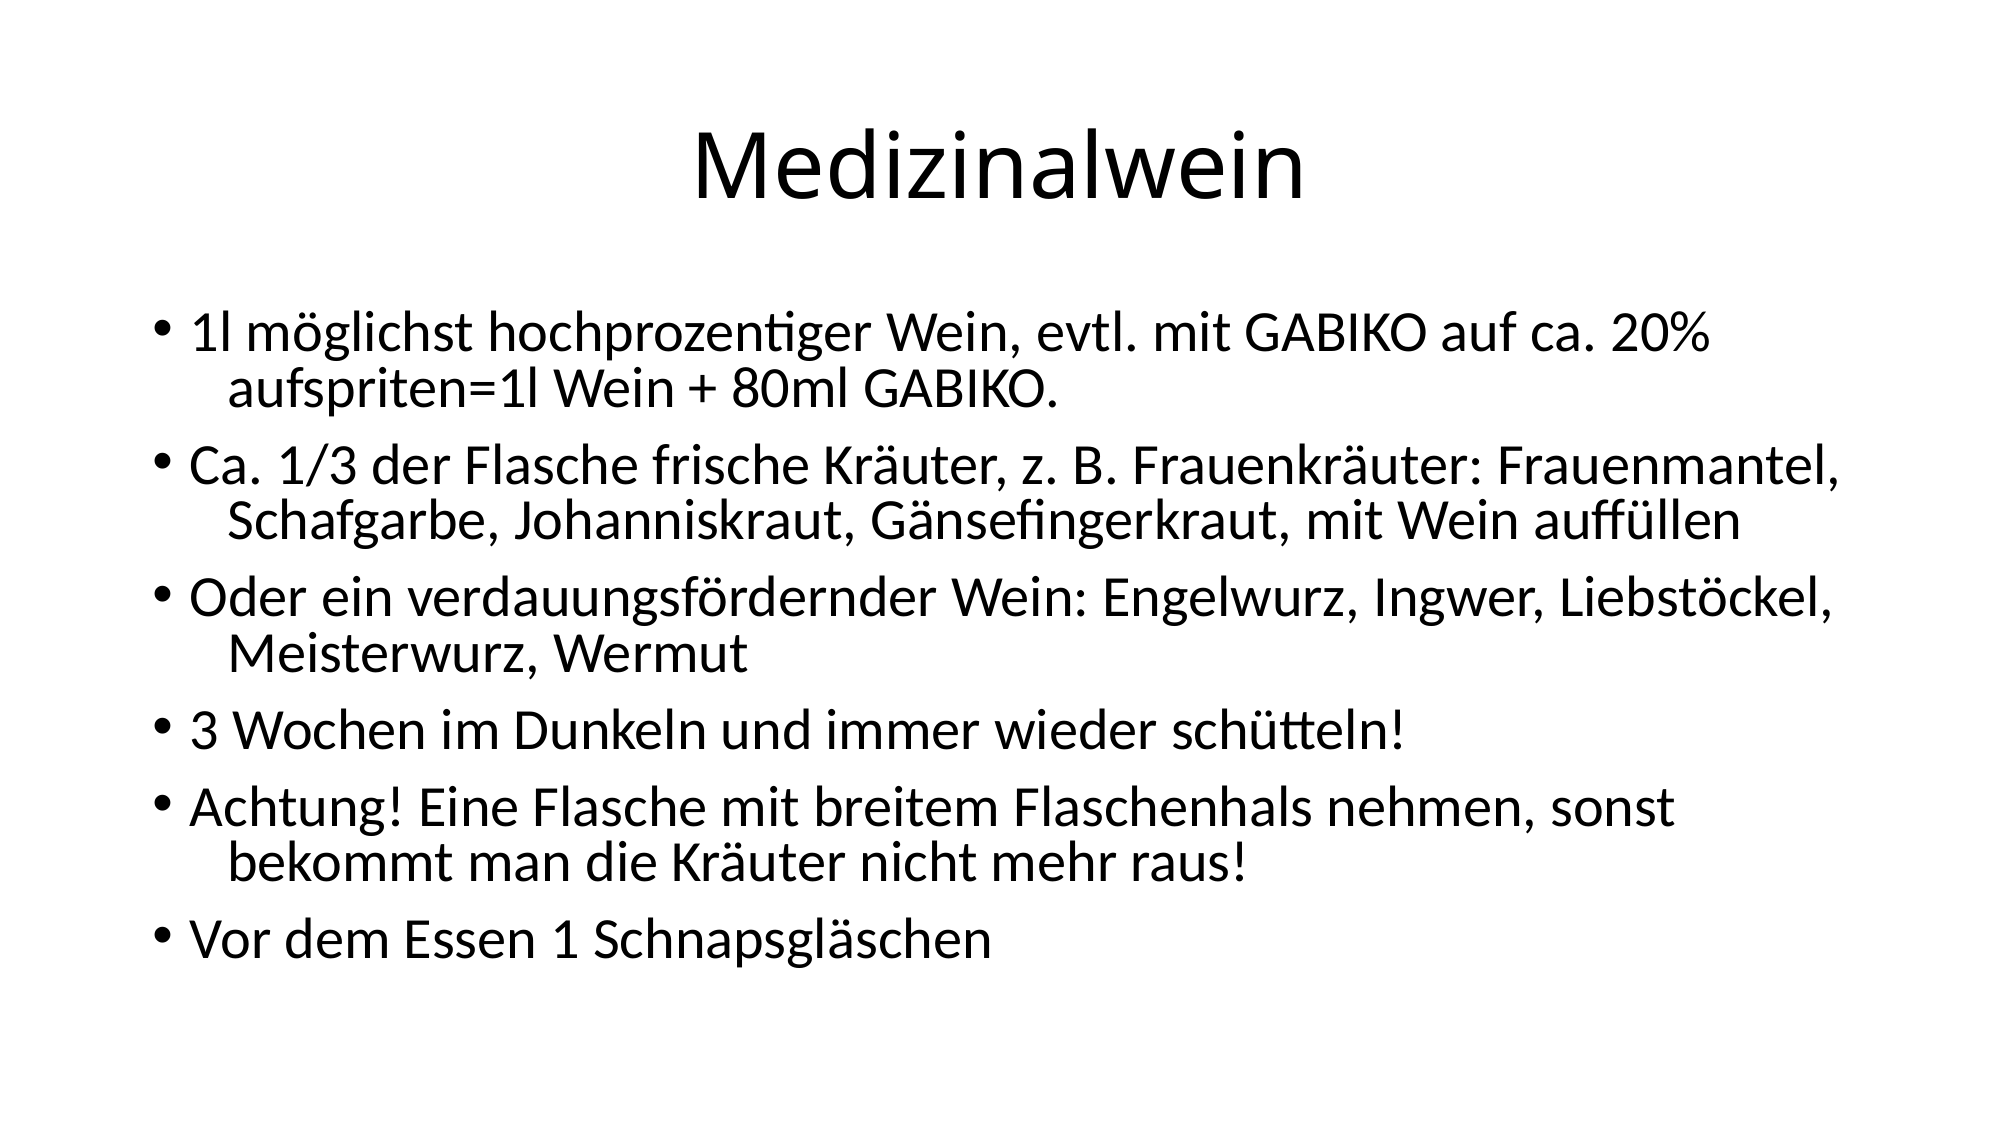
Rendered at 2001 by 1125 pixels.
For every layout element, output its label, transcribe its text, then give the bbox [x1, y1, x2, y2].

list 1l möglichst hochprozentiger Wein, evtl. mit GABIKO auf ca. 20% aufspriten=1l Wein + 80ml GABIKO. Ca. 1/3 der Flasche frische Kräuter, z. B. Frauenkräuter: Frauenmantel, Schafgarbe, Johanniskraut, Gänsefingerkraut, mit Wein auffüllen Oder ein verdauungsfördernder Wein: Engelwurz, Ingwer, Liebstöckel, Meisterwurz, Wermut 3 Wochen im Dunkeln und immer wieder schütteln! Achtung! Eine Flasche mit breitem Flaschenhals nehmen, sonst bekommt man die Kräuter nicht mehr raus! Vor dem Essen 1 Schnapsgläschen [137, 299, 1863, 1014]
title Medizinalwein [137, 59, 1863, 278]
